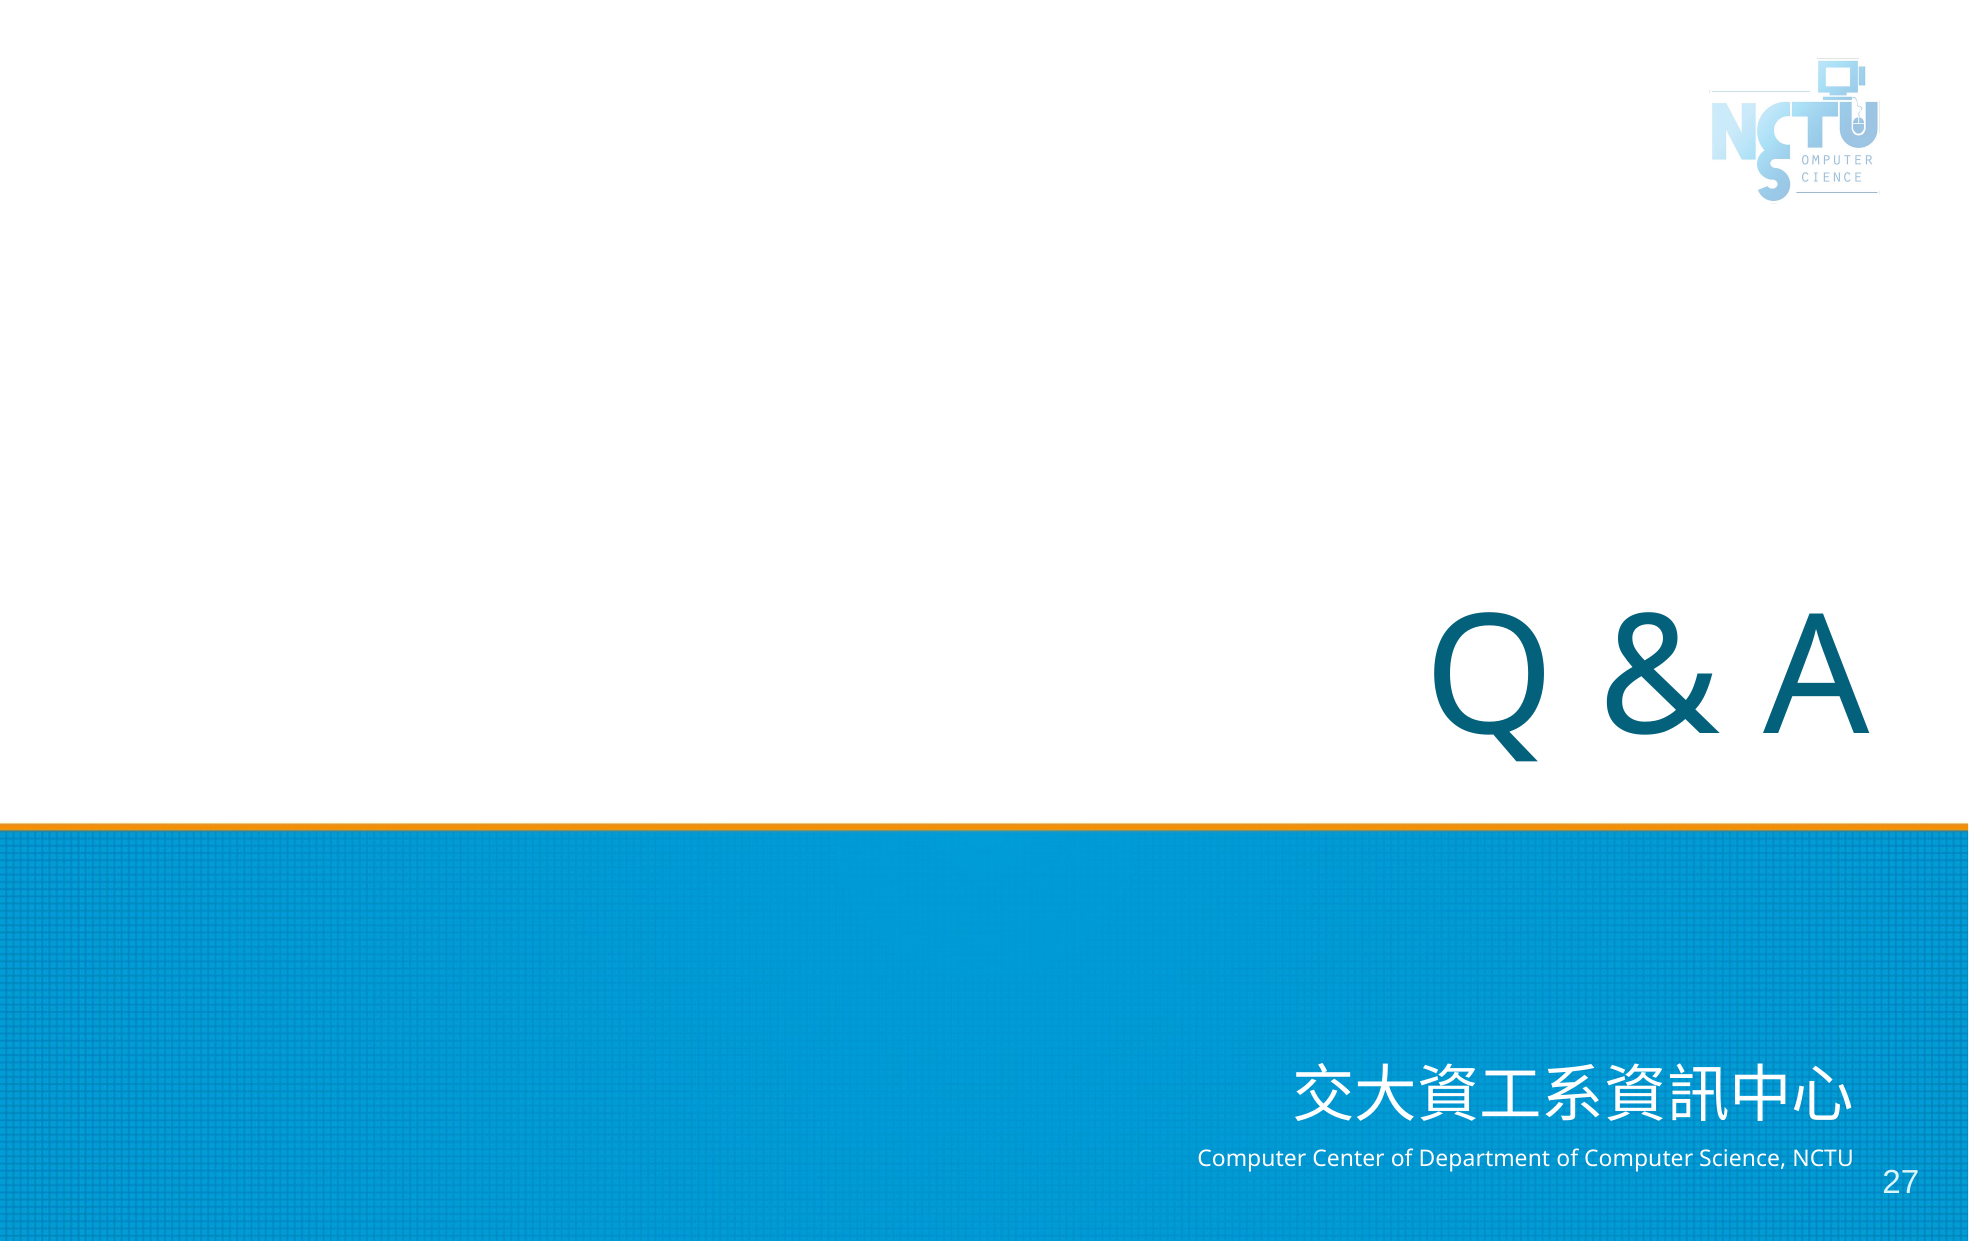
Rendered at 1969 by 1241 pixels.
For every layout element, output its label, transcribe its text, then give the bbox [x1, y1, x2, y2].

title Q & A [98, 559, 1870, 767]
picture [0, 0, 1969, 832]
slide_number <number> [1841, 1145, 1960, 1241]
